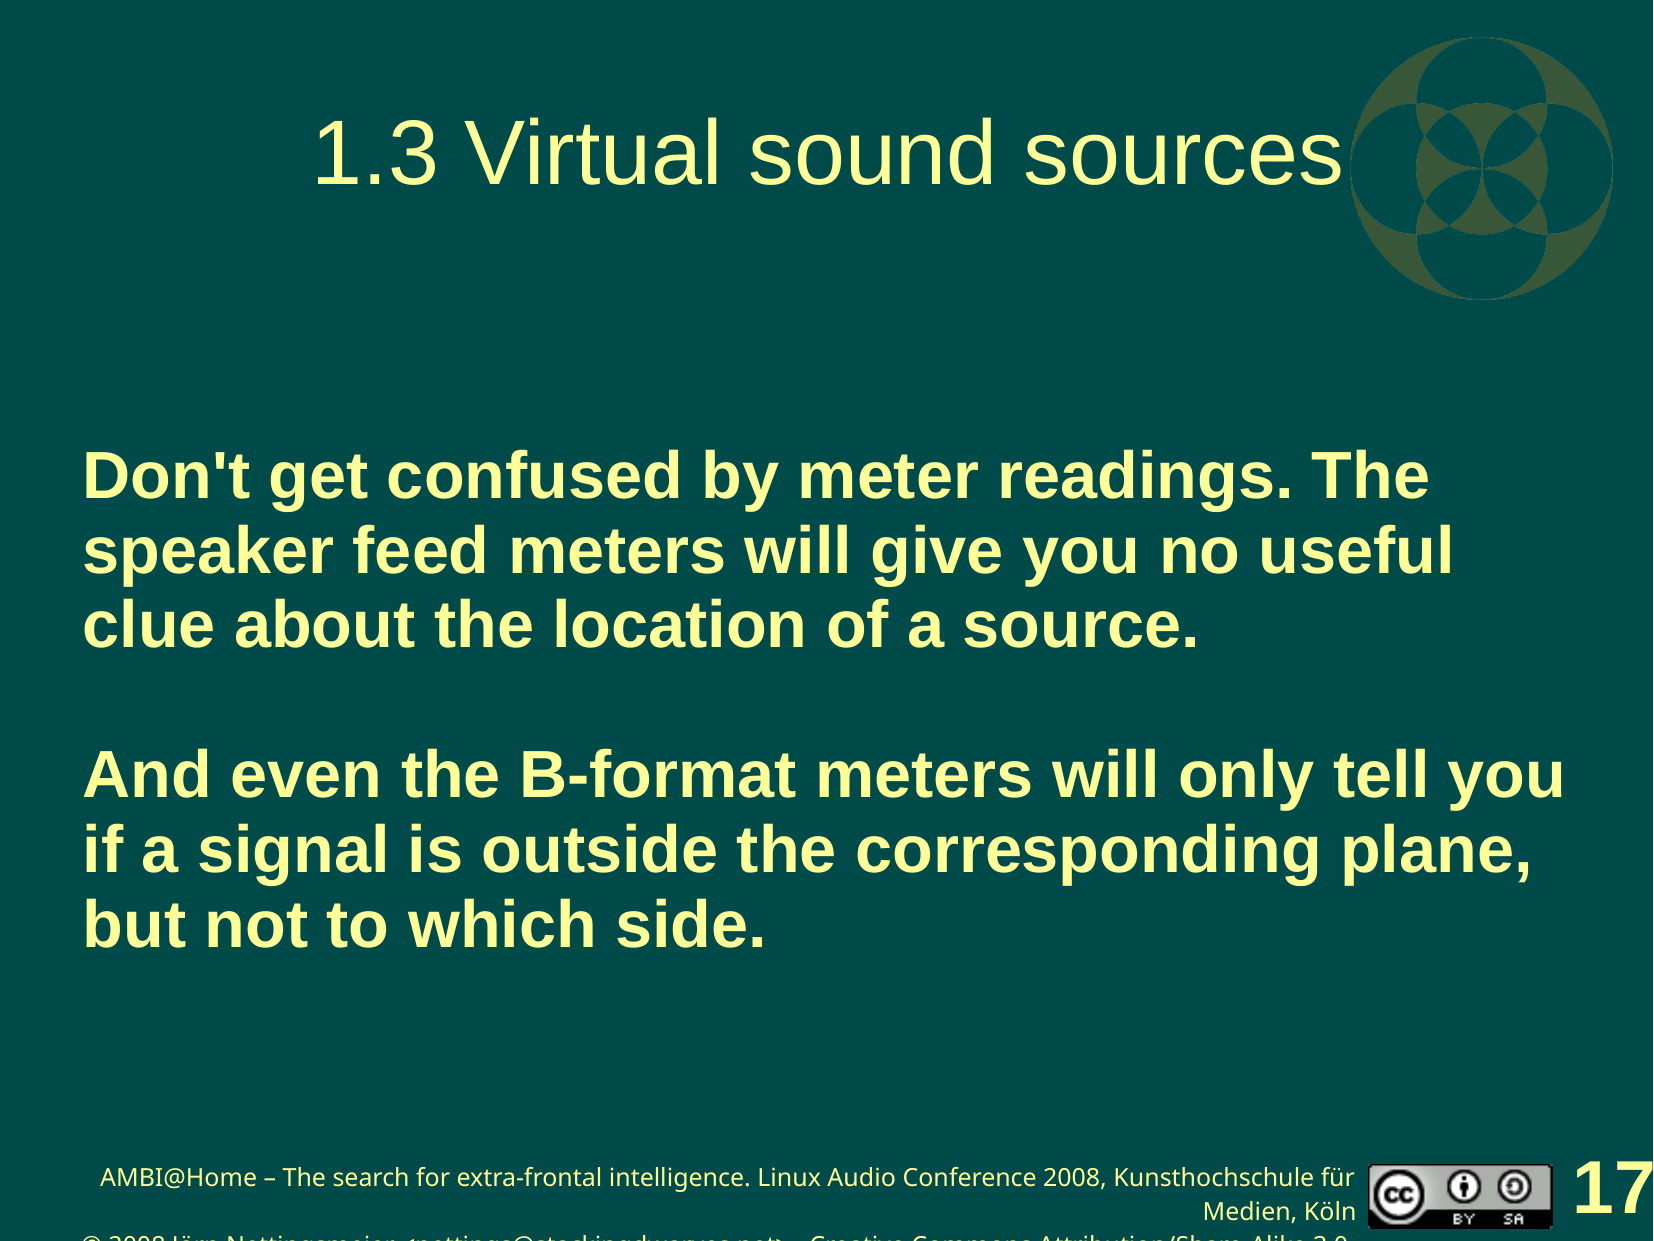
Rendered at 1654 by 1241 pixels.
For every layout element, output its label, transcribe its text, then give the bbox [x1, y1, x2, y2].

title 1.3 Virtual sound sources [82, 56, 1576, 250]
picture [1368, 1164, 1553, 1229]
picture [1350, 37, 1613, 300]
subtitle Don't get confused by meter readings. The speaker feed meters will give you no useful clue about the location of a source. And even the B-format meters will only tell you if a signal is outside the corresponding plane, but not to which side. [82, 297, 1571, 1102]
